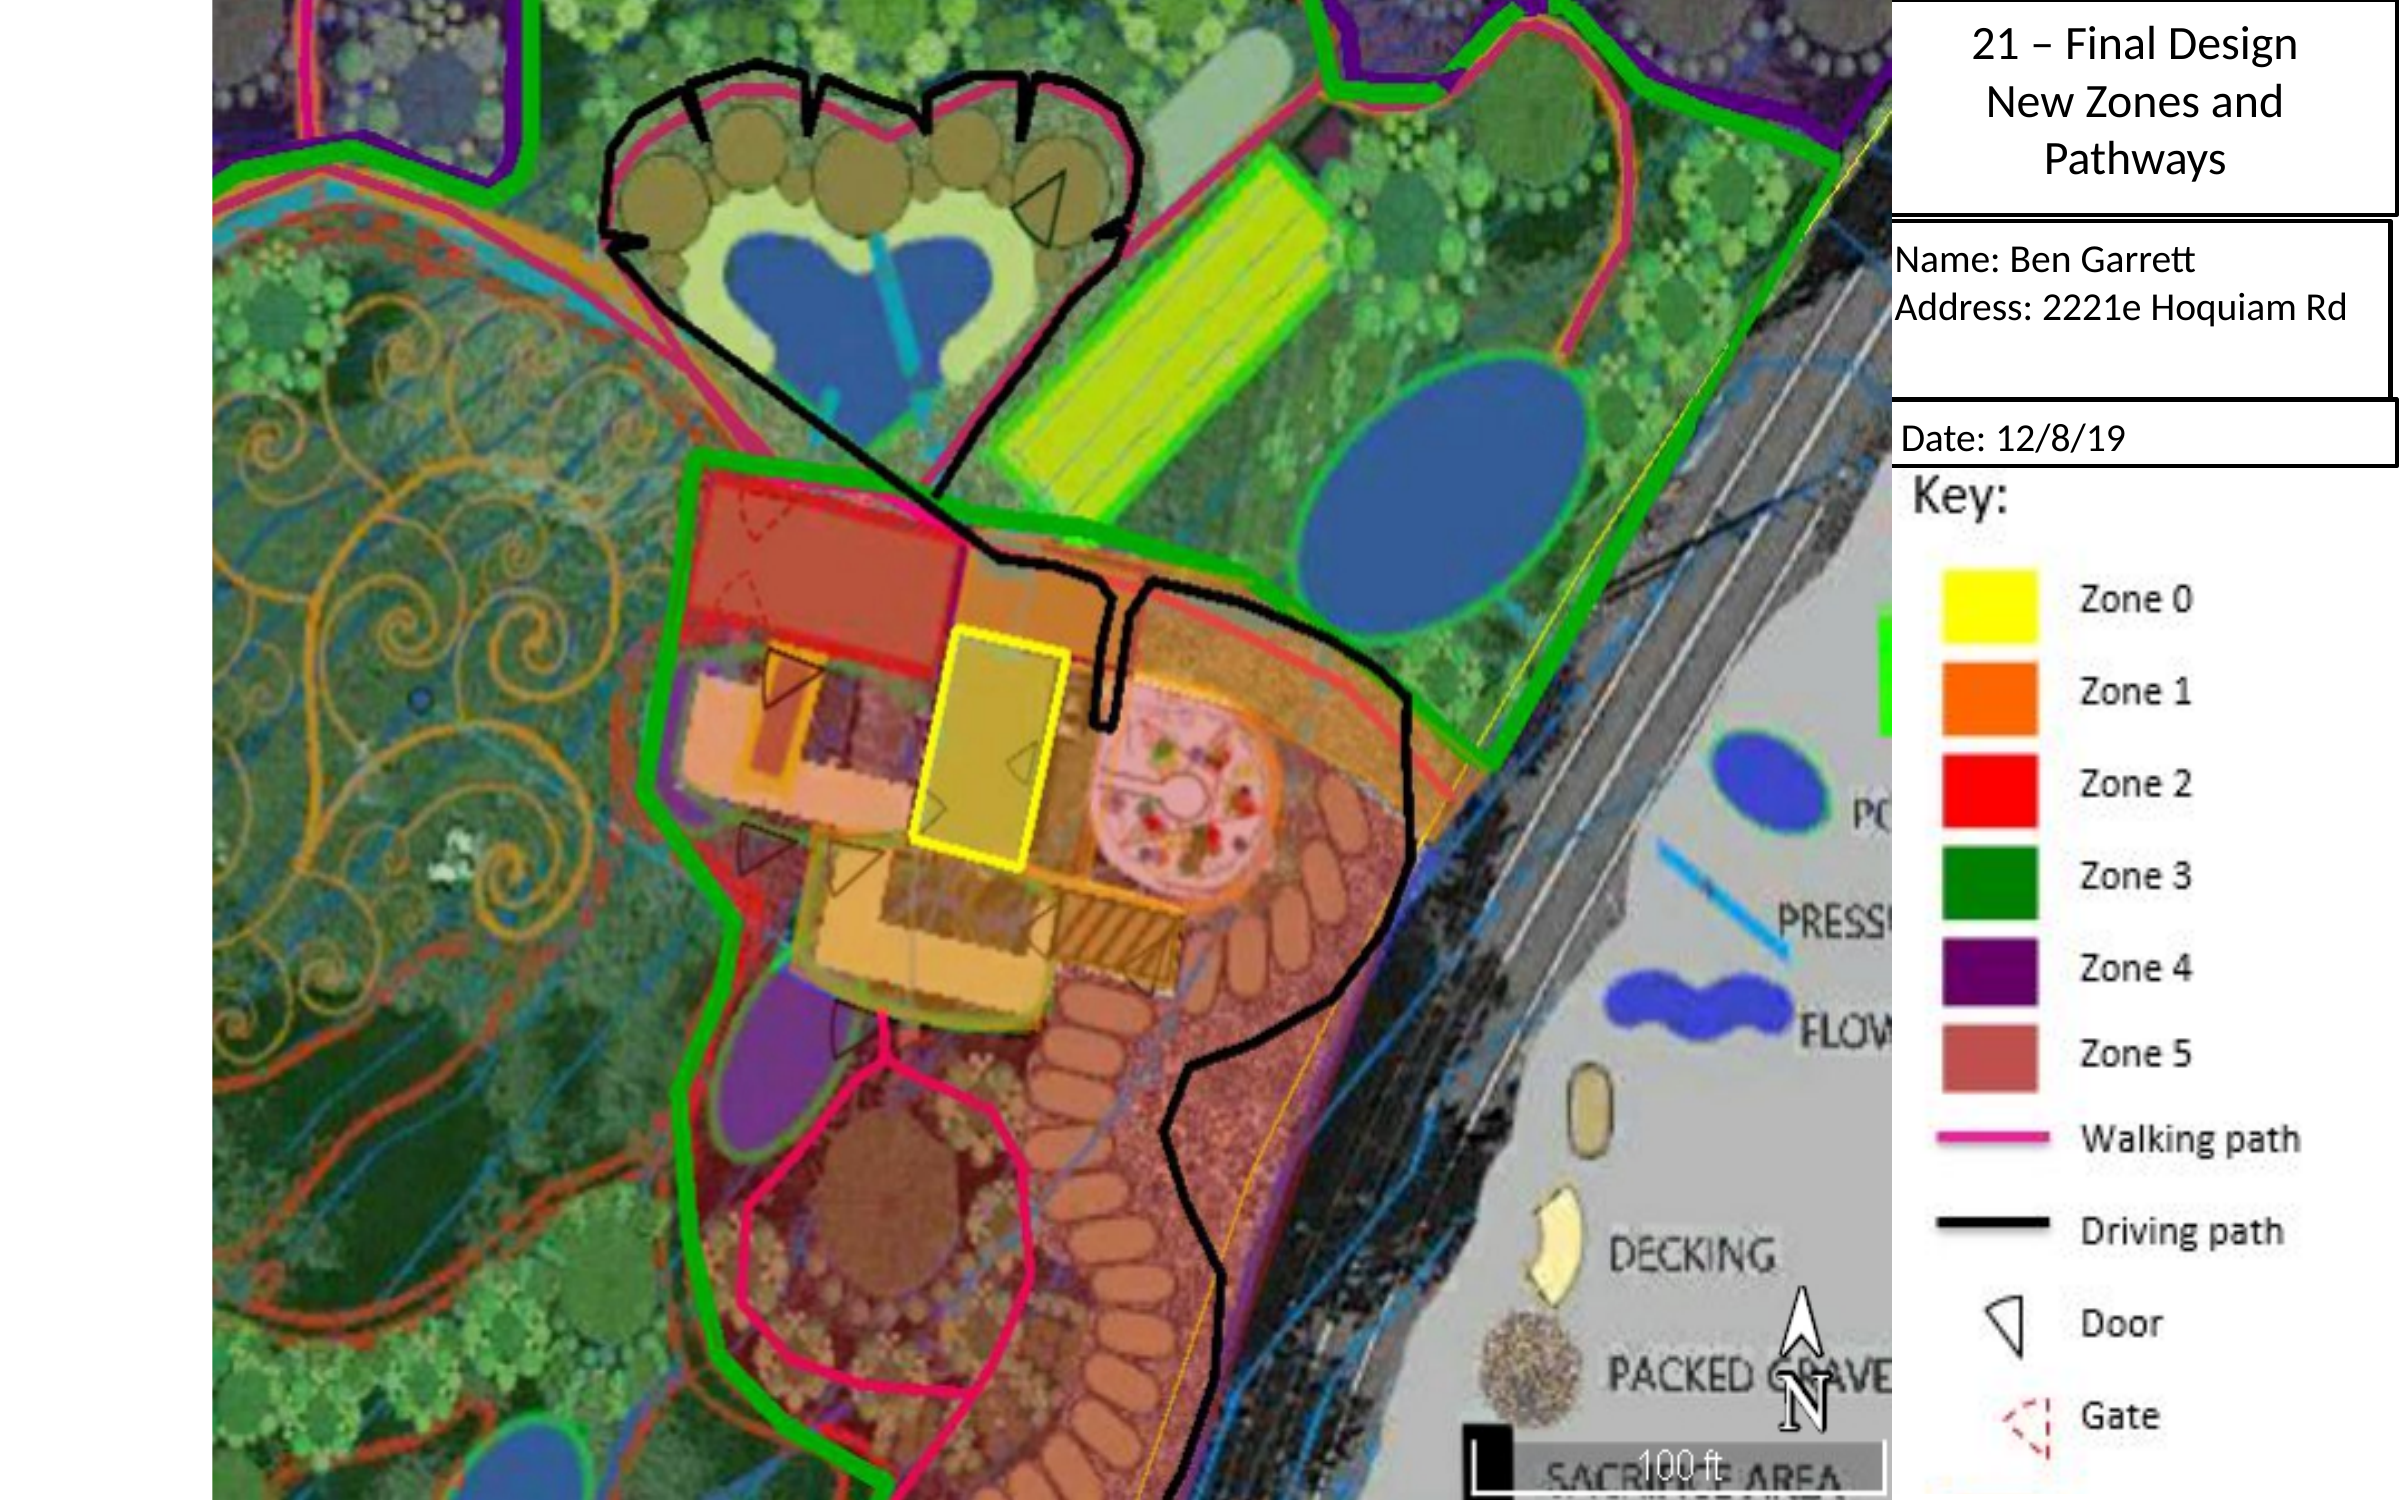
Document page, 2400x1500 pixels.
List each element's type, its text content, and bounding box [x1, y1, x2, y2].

text_box Date: 12/8/19 [1998, 399, 2397, 467]
picture [212, 0, 2394, 1500]
text_box Name: Ben Garrett Address: 2221e Hoquiam Rd [1998, 221, 2391, 400]
text_box 21 – Final Design New Zones and Pathways [1998, 0, 2397, 215]
